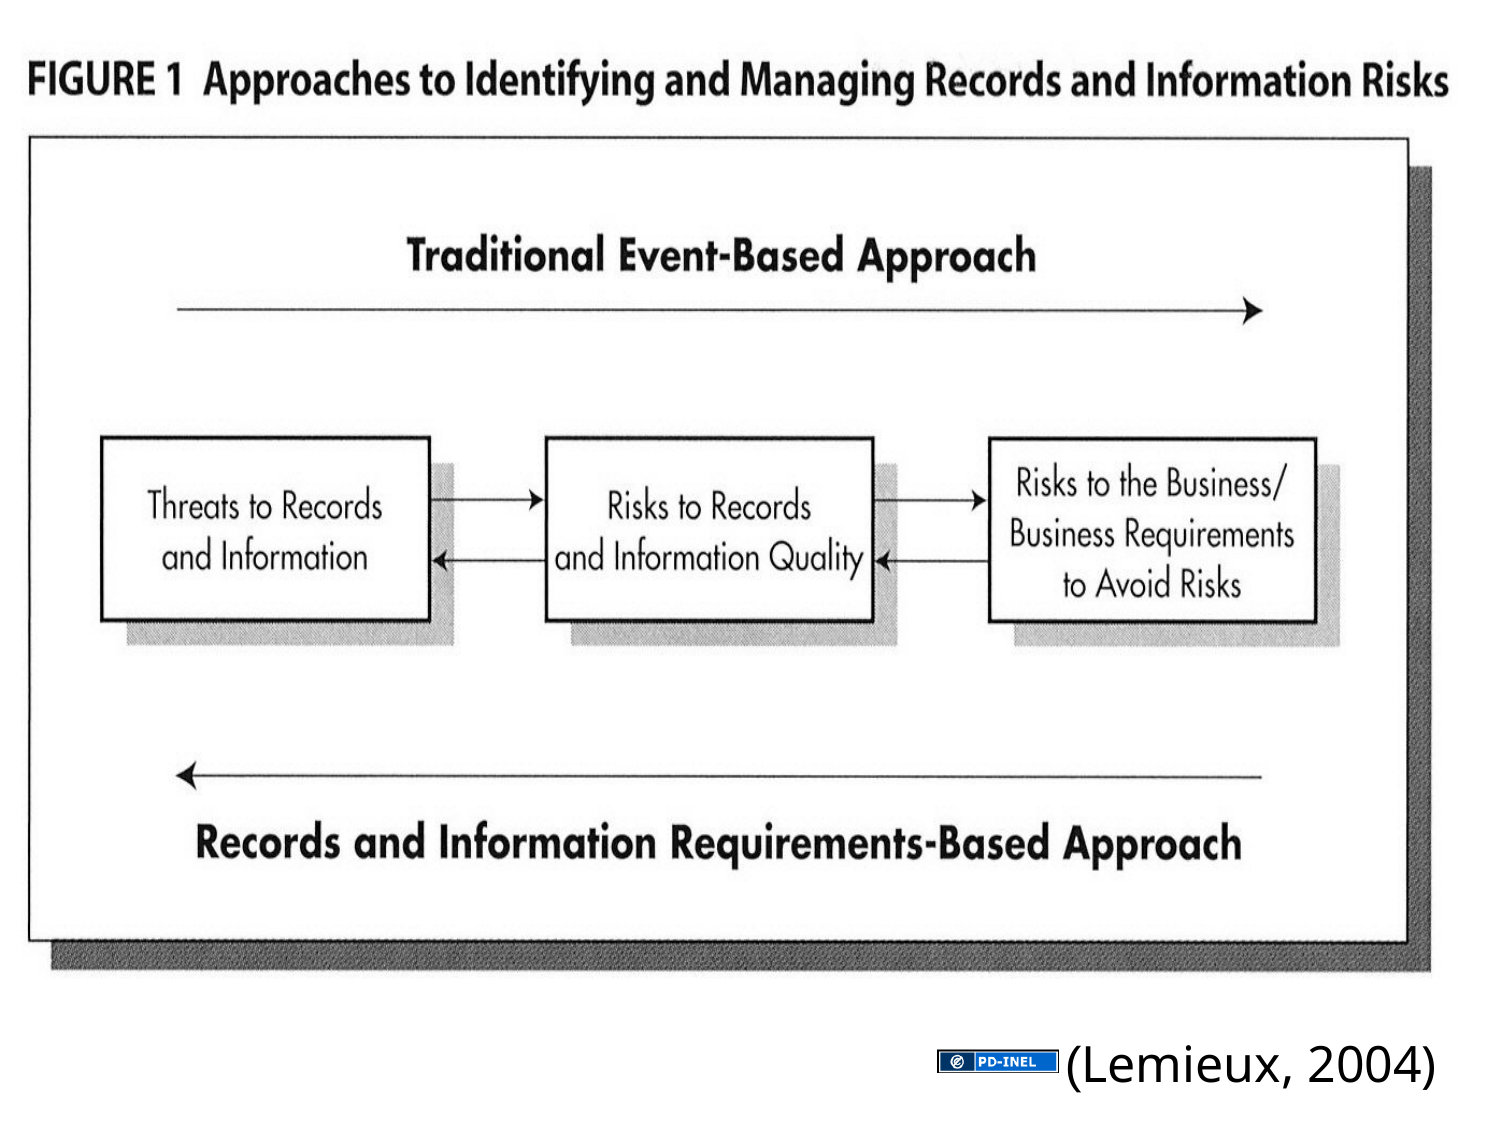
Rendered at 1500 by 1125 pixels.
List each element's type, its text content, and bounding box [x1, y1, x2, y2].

picture [937, 1049, 1059, 1073]
picture [0, 0, 1500, 1000]
text_box (Lemieux, 2004) [0, 1024, 1463, 1101]
